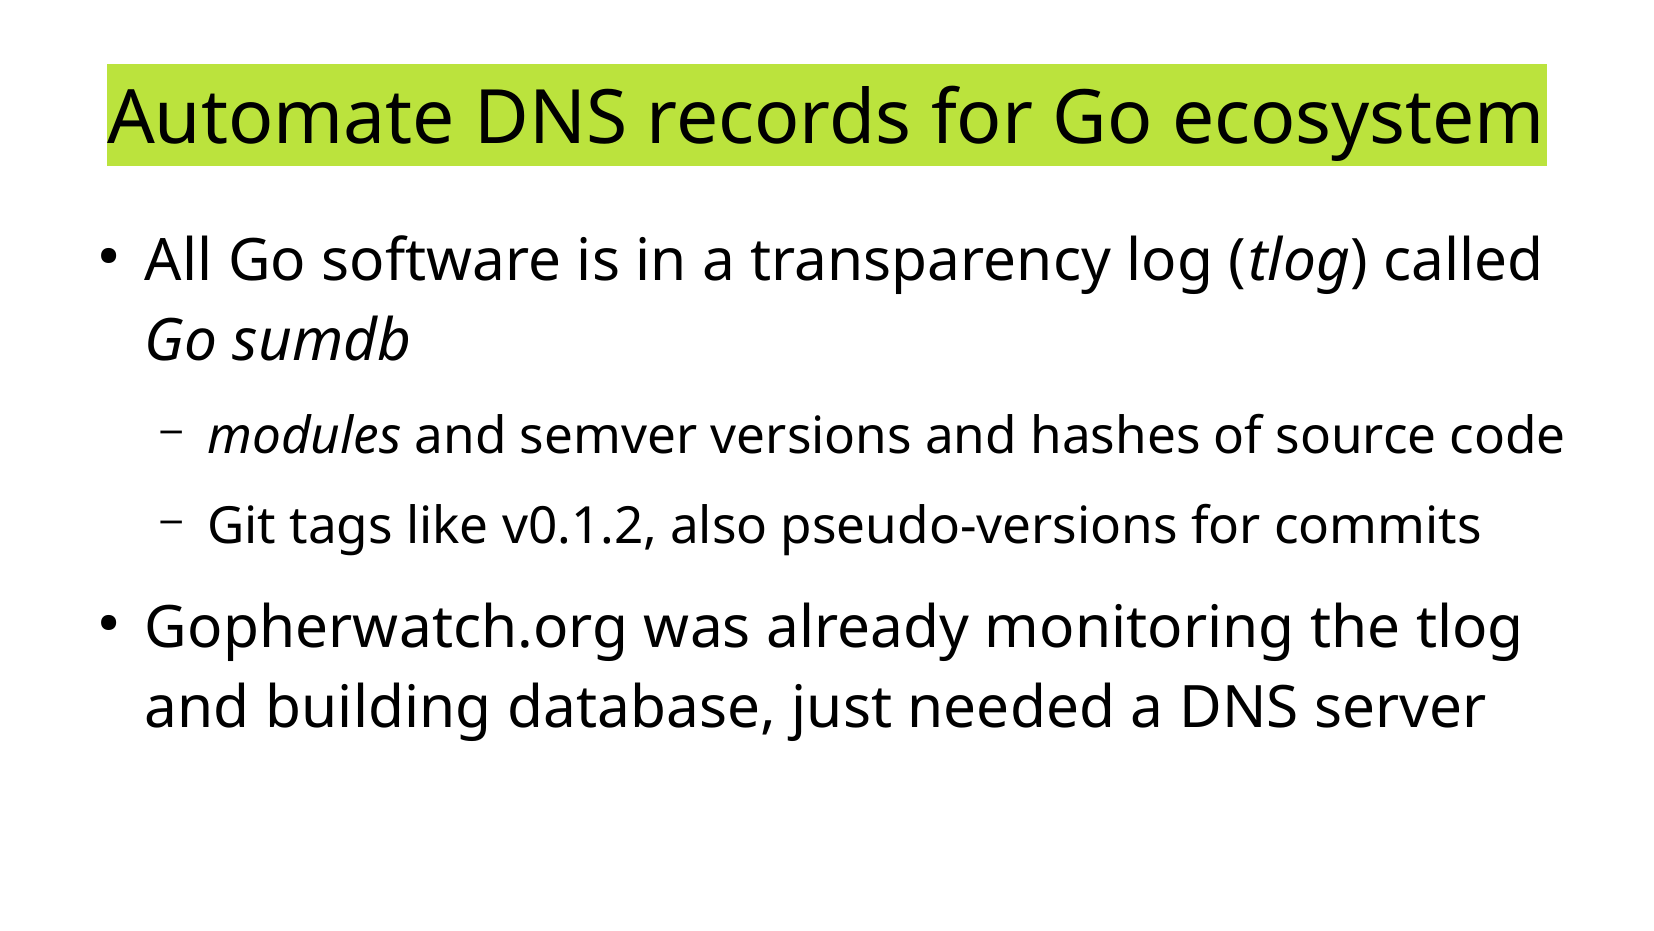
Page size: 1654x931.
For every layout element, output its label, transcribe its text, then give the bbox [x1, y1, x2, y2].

list All Go software is in a transparency log (tlog) called Go sumdb modules and semver versions and hashes of source code Git tags like v0.1.2, also pseudo-versions for commits Gopherwatch.org was already monitoring the tlog and building database, just needed a DNS server [82, 217, 1571, 758]
title Automate DNS records for Go ecosystem [82, 37, 1571, 193]
